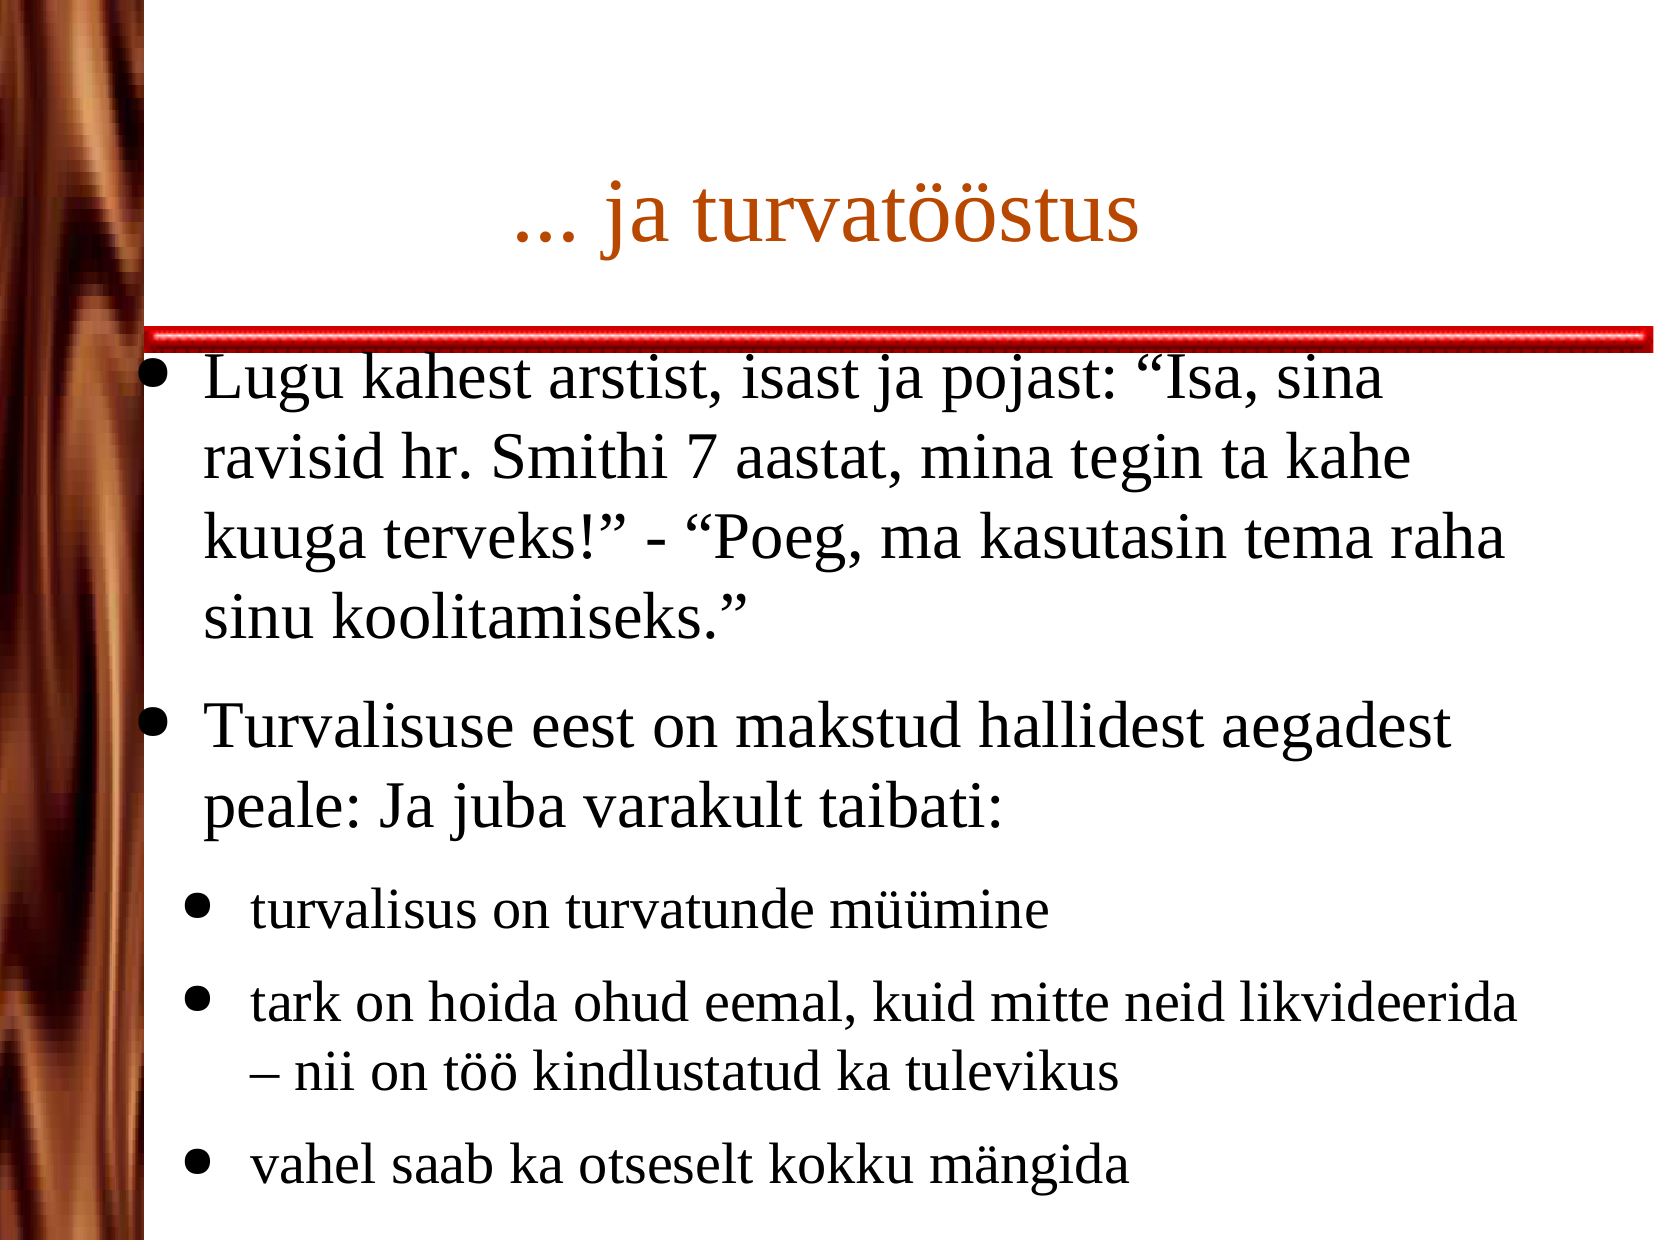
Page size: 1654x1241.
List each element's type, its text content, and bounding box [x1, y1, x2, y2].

picture [0, 0, 1654, 1240]
list Lugu kahest arstist, isast ja pojast: “Isa, sina ravisid hr. Smithi 7 aastat, mina tegin ta kahe kuuga terveks!” - “Poeg, ma kasutasin tema raha sinu koolitamiseks.” Turvalisuse eest on makstud hallidest aegadest peale: Ja juba varakult taibati: turvalisus on turvatunde müümine tark on hoida ohud eemal, kuid mitte neid likvideerida – nii on töö kindlustatud ka tulevikus vahel saab ka otseselt kokku mängida [121, 332, 1533, 1192]
title ... ja turvatööstus [121, 100, 1533, 312]
